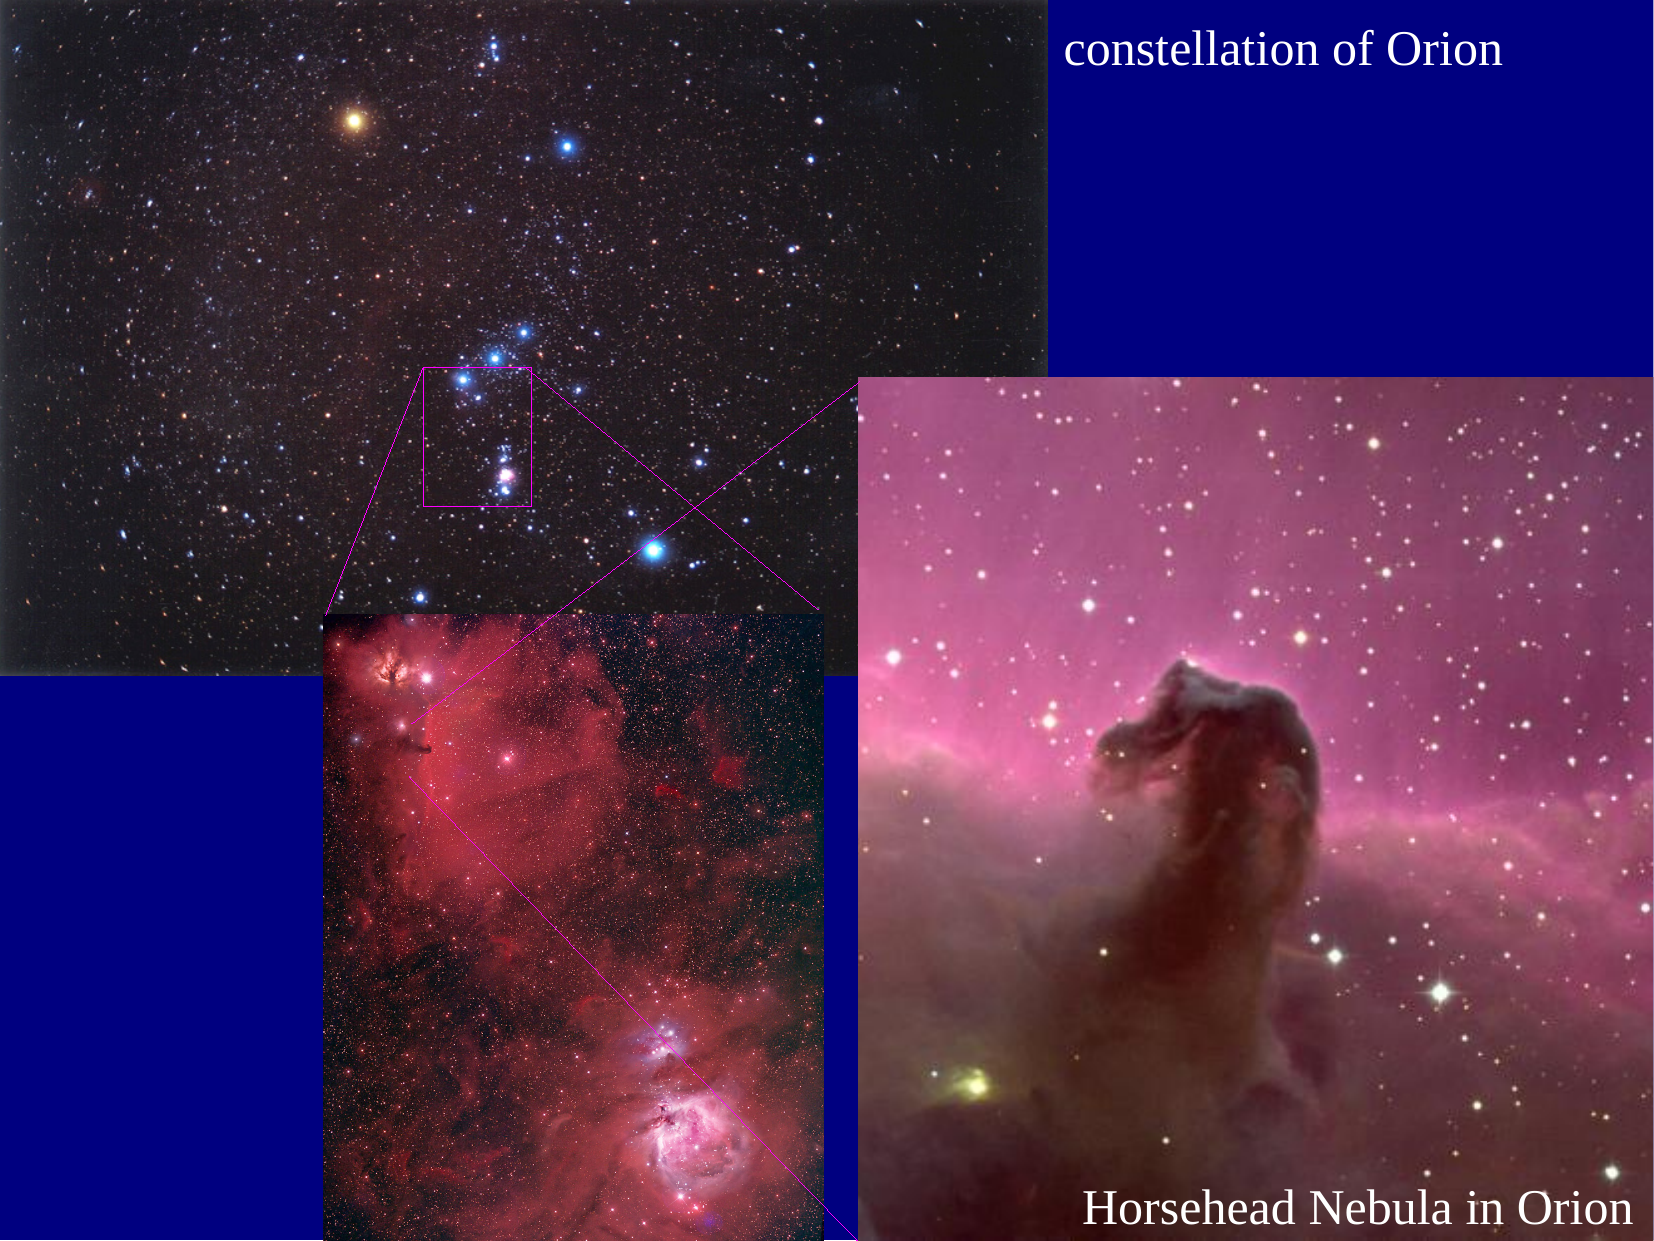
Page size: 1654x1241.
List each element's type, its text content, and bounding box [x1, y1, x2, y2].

text_box Horsehead Nebula in Orion [1082, 1179, 1634, 1235]
text_box constellation of Orion [1063, 20, 1504, 77]
picture [0, 0, 1654, 1241]
